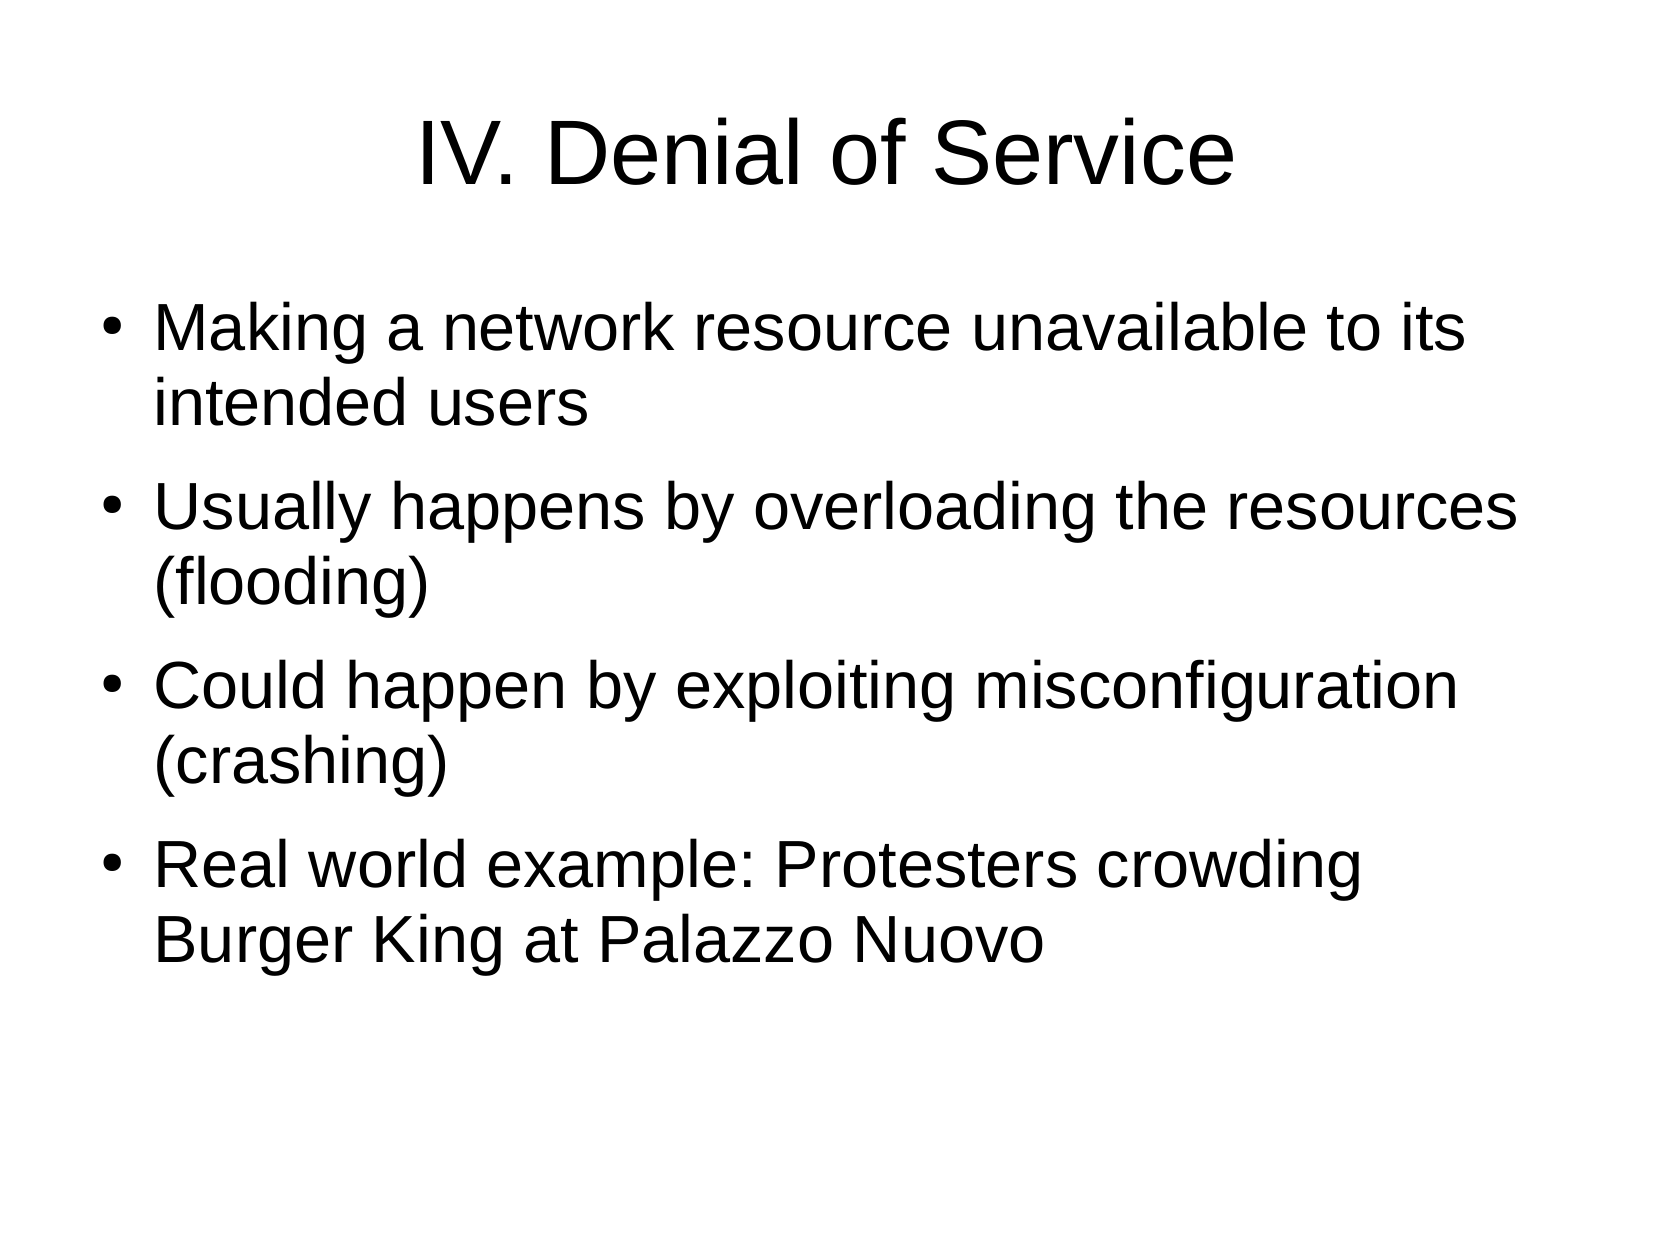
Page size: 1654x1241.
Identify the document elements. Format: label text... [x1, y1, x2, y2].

list Making a network resource unavailable to its intended users Usually happens by overloading the resources (flooding) Could happen by exploiting misconfiguration (crashing) Real world example: Protesters crowding Burger King at Palazzo Nuovo [82, 290, 1571, 1010]
title IV. Denial of Service [82, 49, 1571, 257]
